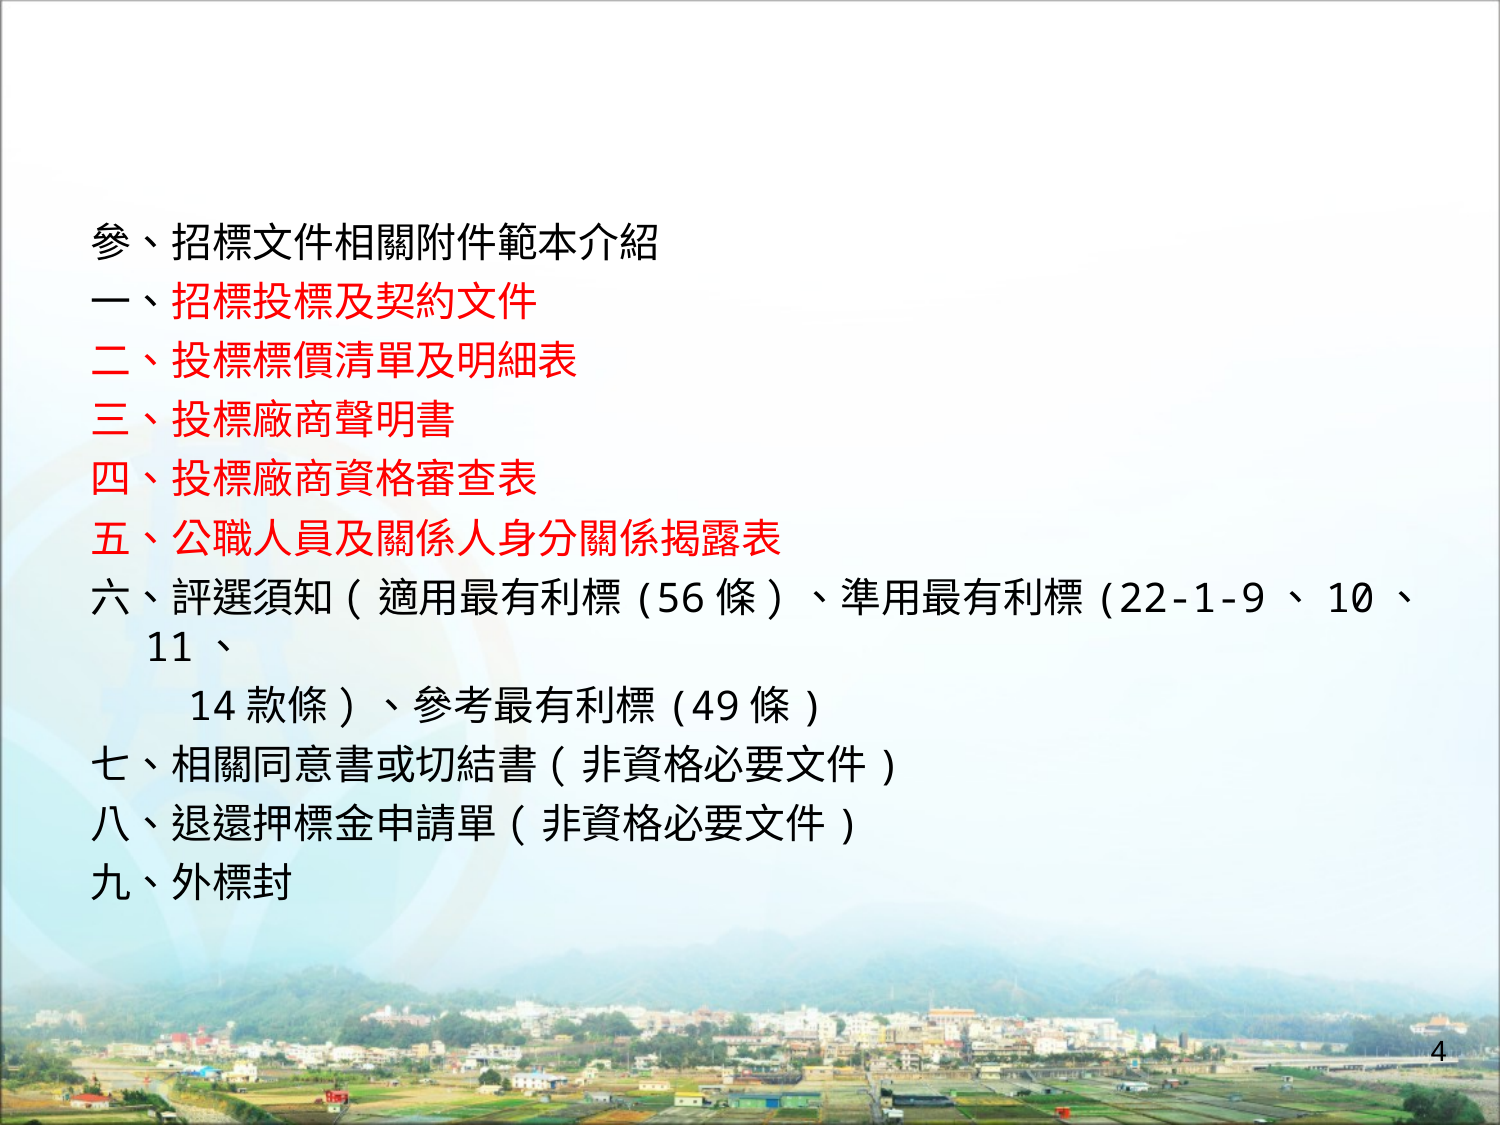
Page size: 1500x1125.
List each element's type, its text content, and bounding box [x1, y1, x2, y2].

text_box <編號> [1111, 1024, 1462, 1103]
picture [0, 0, 1500, 1125]
list 參、招標文件相關附件範本介紹 一、招標投標及契約文件 二、投標標價清單及明細表 三、投標廠商聲明書 四、投標廠商資格審查表 五、公職人員及關係人身分關係揭露表 六、評選須知(適用最有利標(56條)、準用最有利標(22-1-9、10、11、 14款條)、參考最有利標(49條) 七、相關同意書或切結書(非資格必要文件) 八、退還押標金申請單(非資格必要文件) 九、外標封 [75, 208, 1426, 917]
